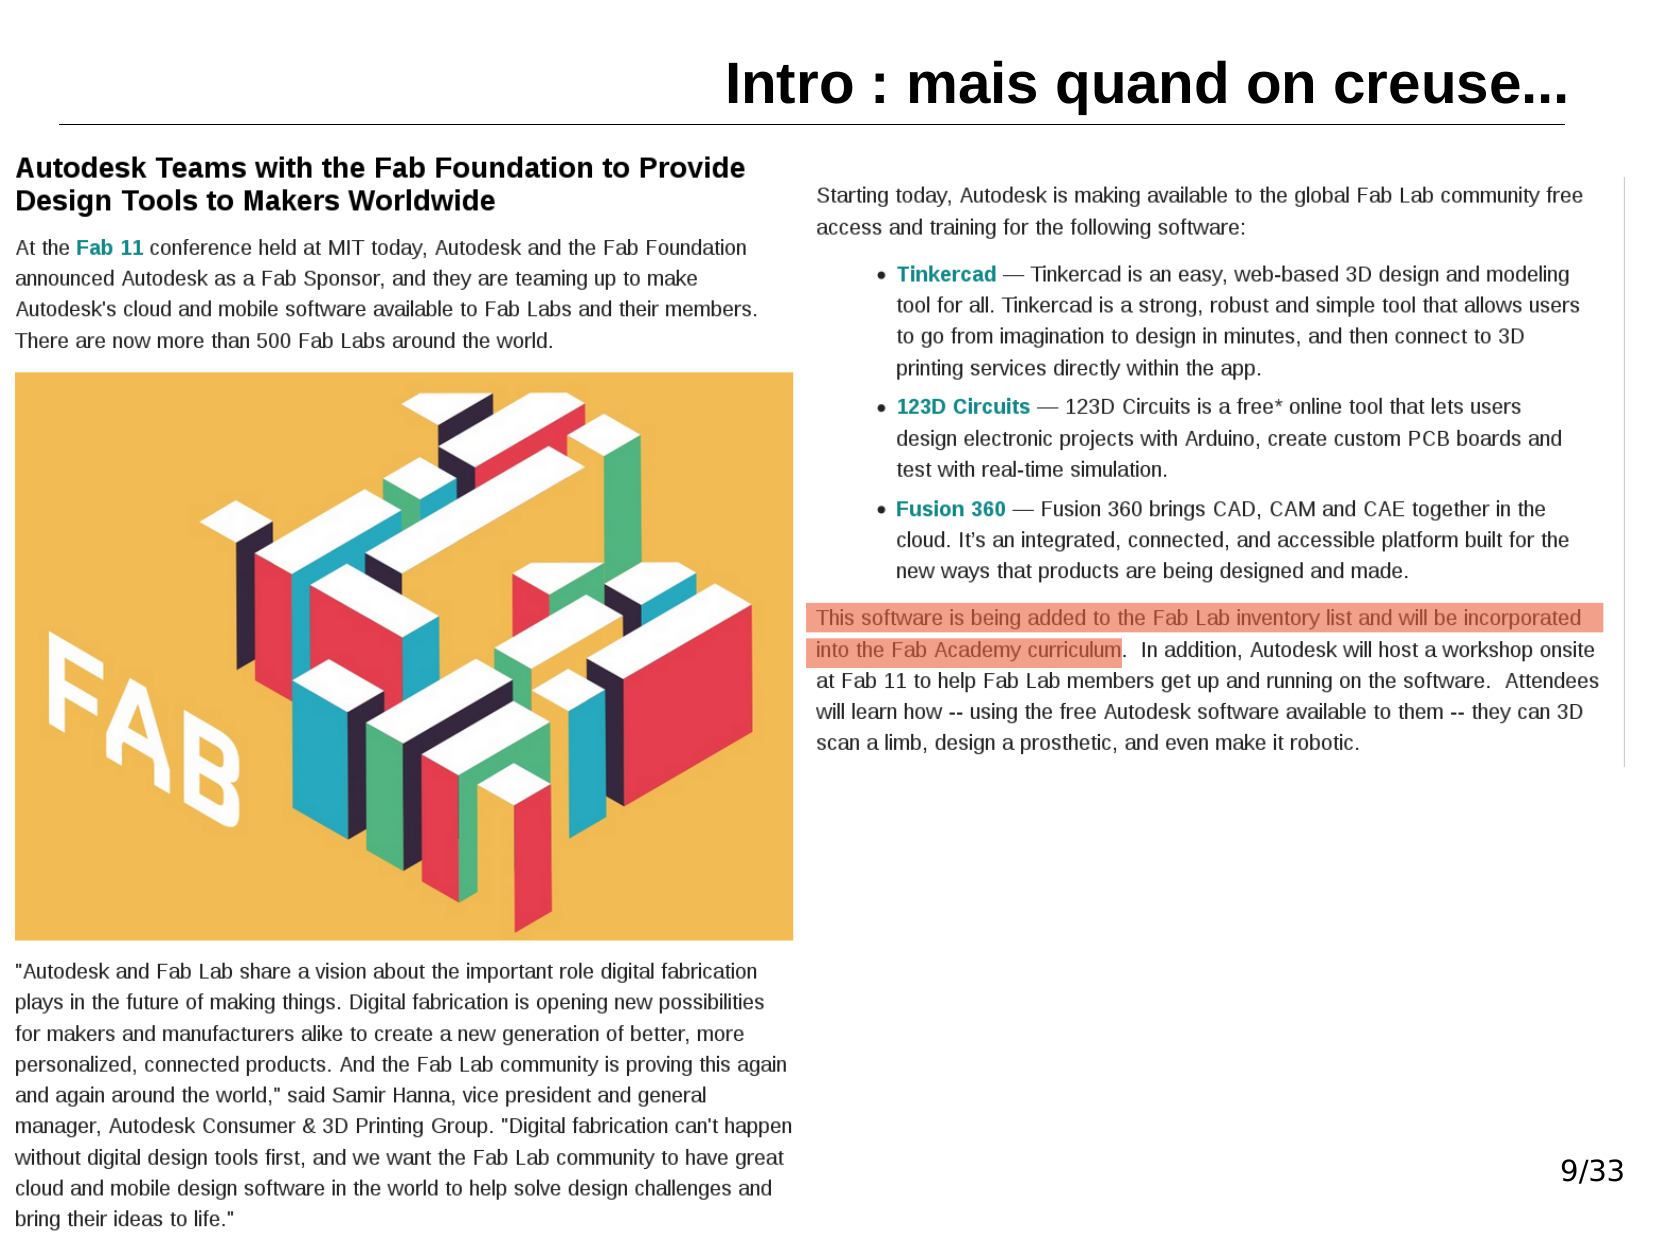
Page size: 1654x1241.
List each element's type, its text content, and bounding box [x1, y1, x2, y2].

text_box [806, 638, 1122, 668]
text_box [806, 602, 1604, 633]
picture [0, 147, 1625, 1241]
title Intro : mais quand on creuse... [59, 46, 1571, 122]
